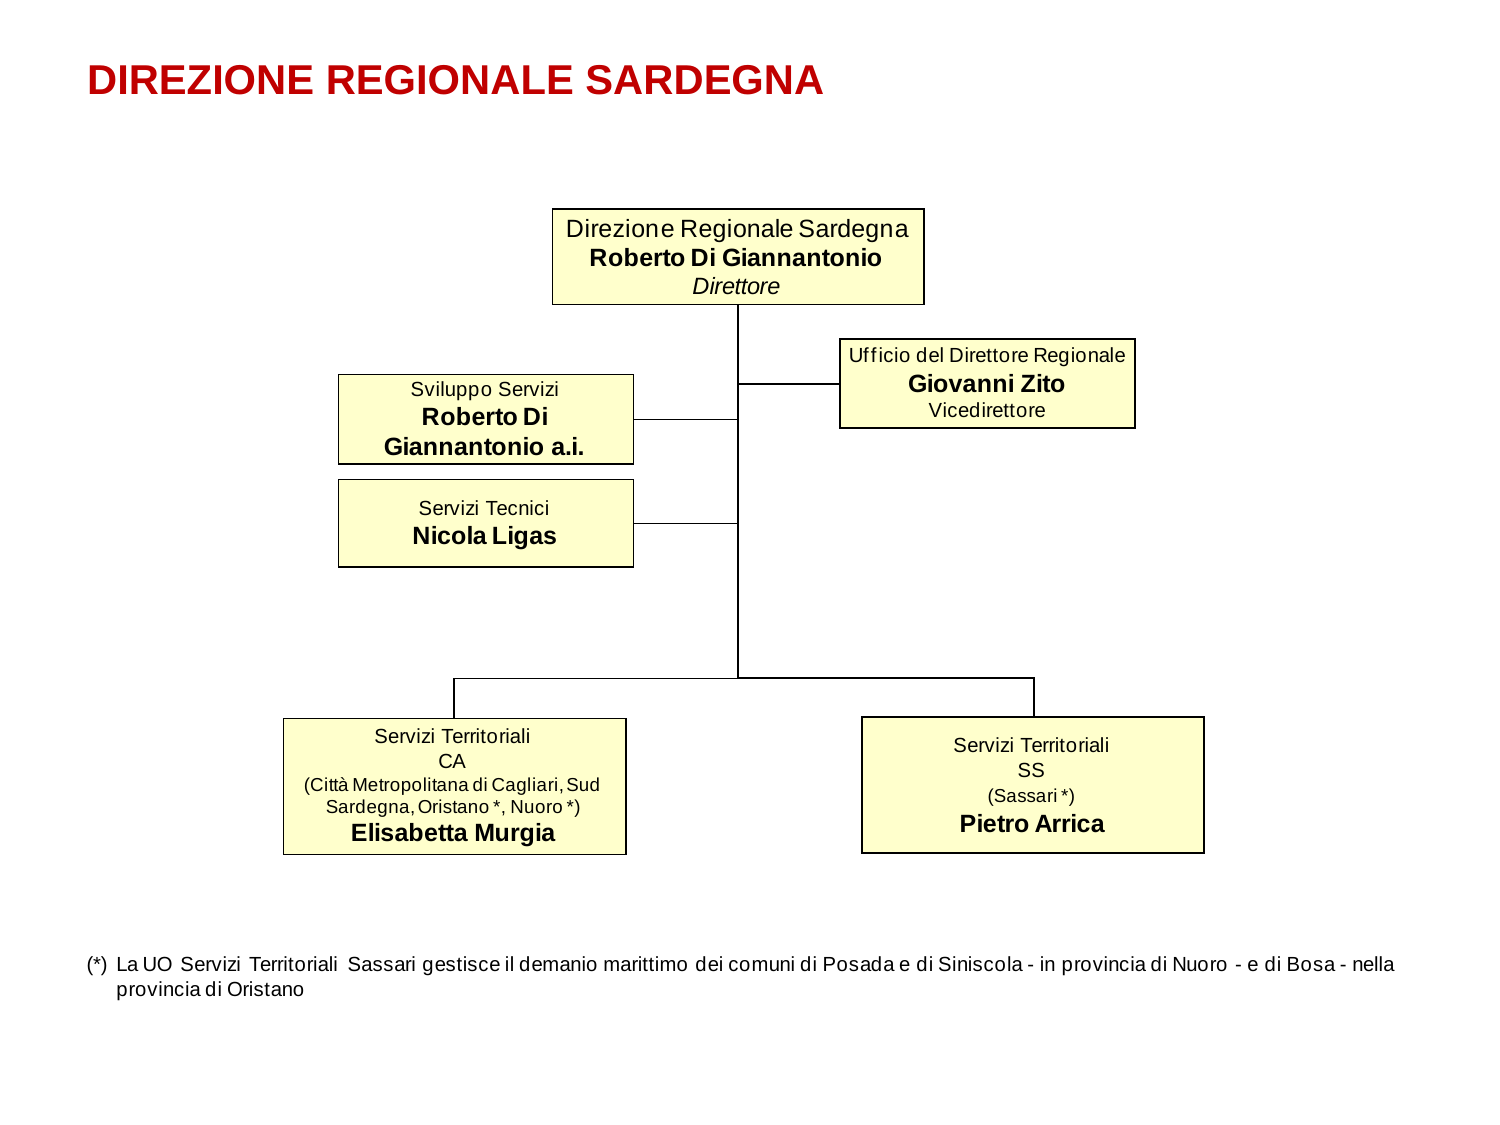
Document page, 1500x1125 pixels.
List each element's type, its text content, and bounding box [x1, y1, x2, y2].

title DIREZIONE REGIONALE SARDEGNA [72, 45, 1462, 128]
picture [70, 203, 1430, 1010]
